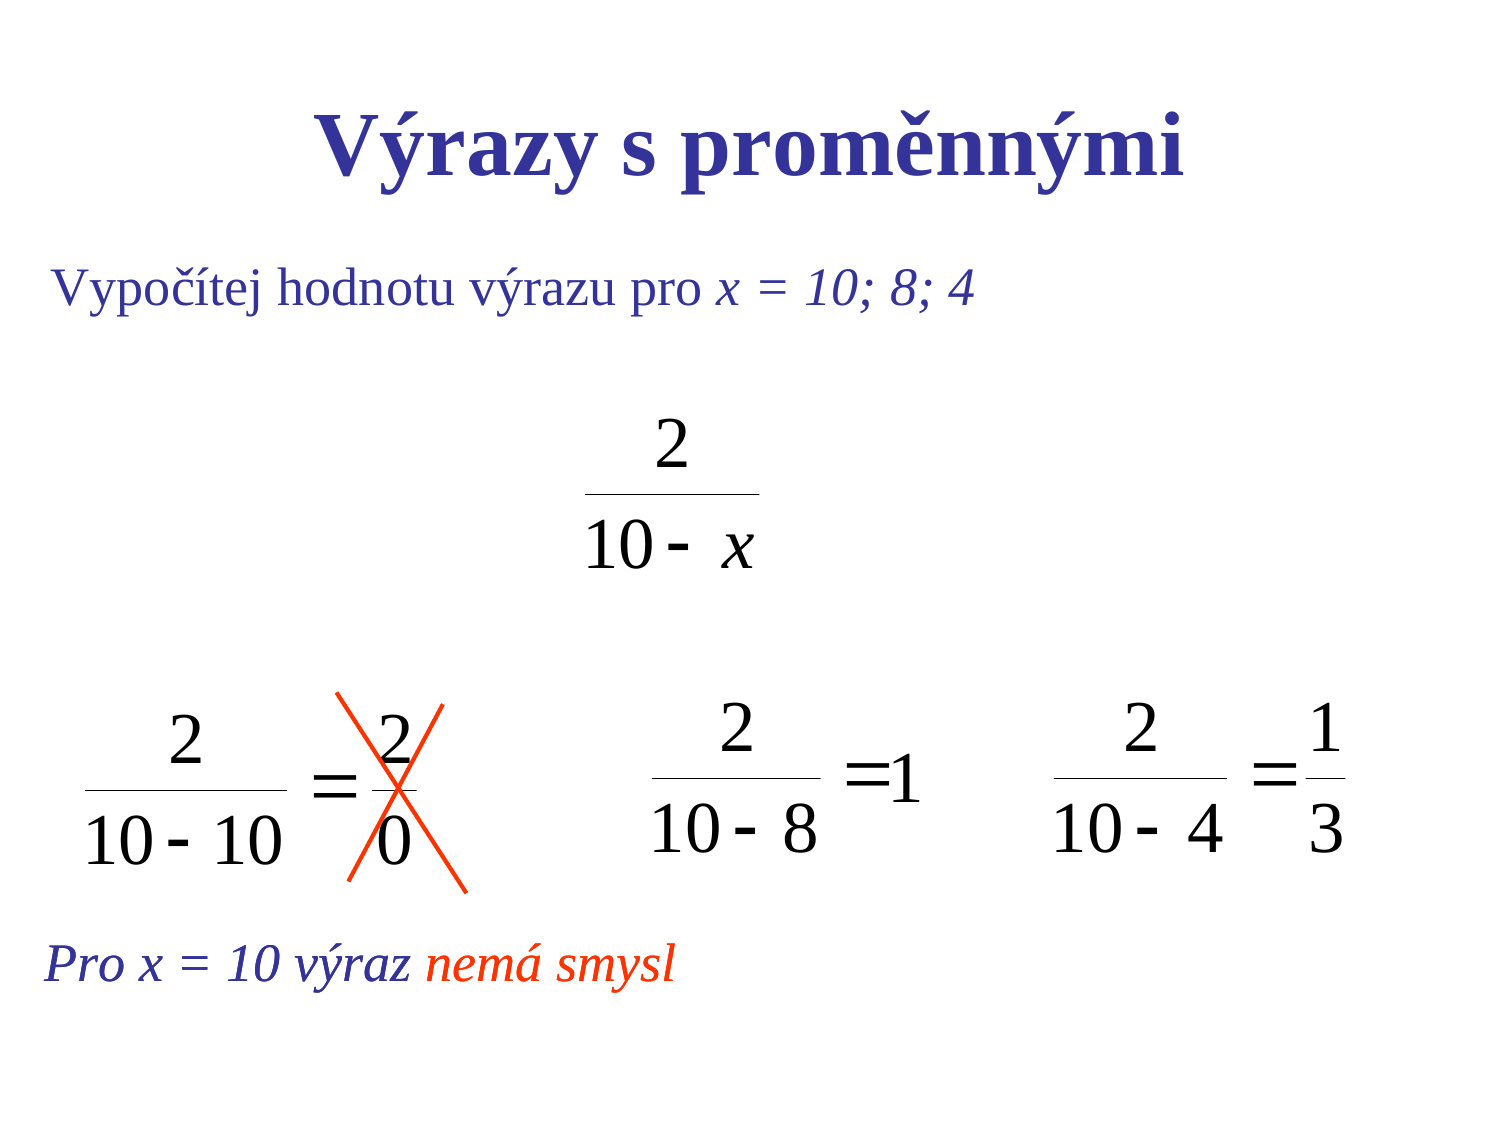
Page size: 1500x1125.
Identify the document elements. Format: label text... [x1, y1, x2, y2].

chart [639, 680, 928, 870]
chart [352, 793, 434, 882]
text_box Pro x = 10 výraz nemá smysl [29, 919, 739, 1000]
chart [72, 692, 395, 882]
chart [1041, 680, 1361, 870]
chart [572, 397, 774, 586]
chart [402, 728, 434, 837]
title Výrazy s proměnnými [75, 45, 1426, 233]
chart [340, 692, 434, 782]
text_box Vypočítej hodnotu výrazu pro x = 10; 8; 4 [35, 243, 1483, 324]
